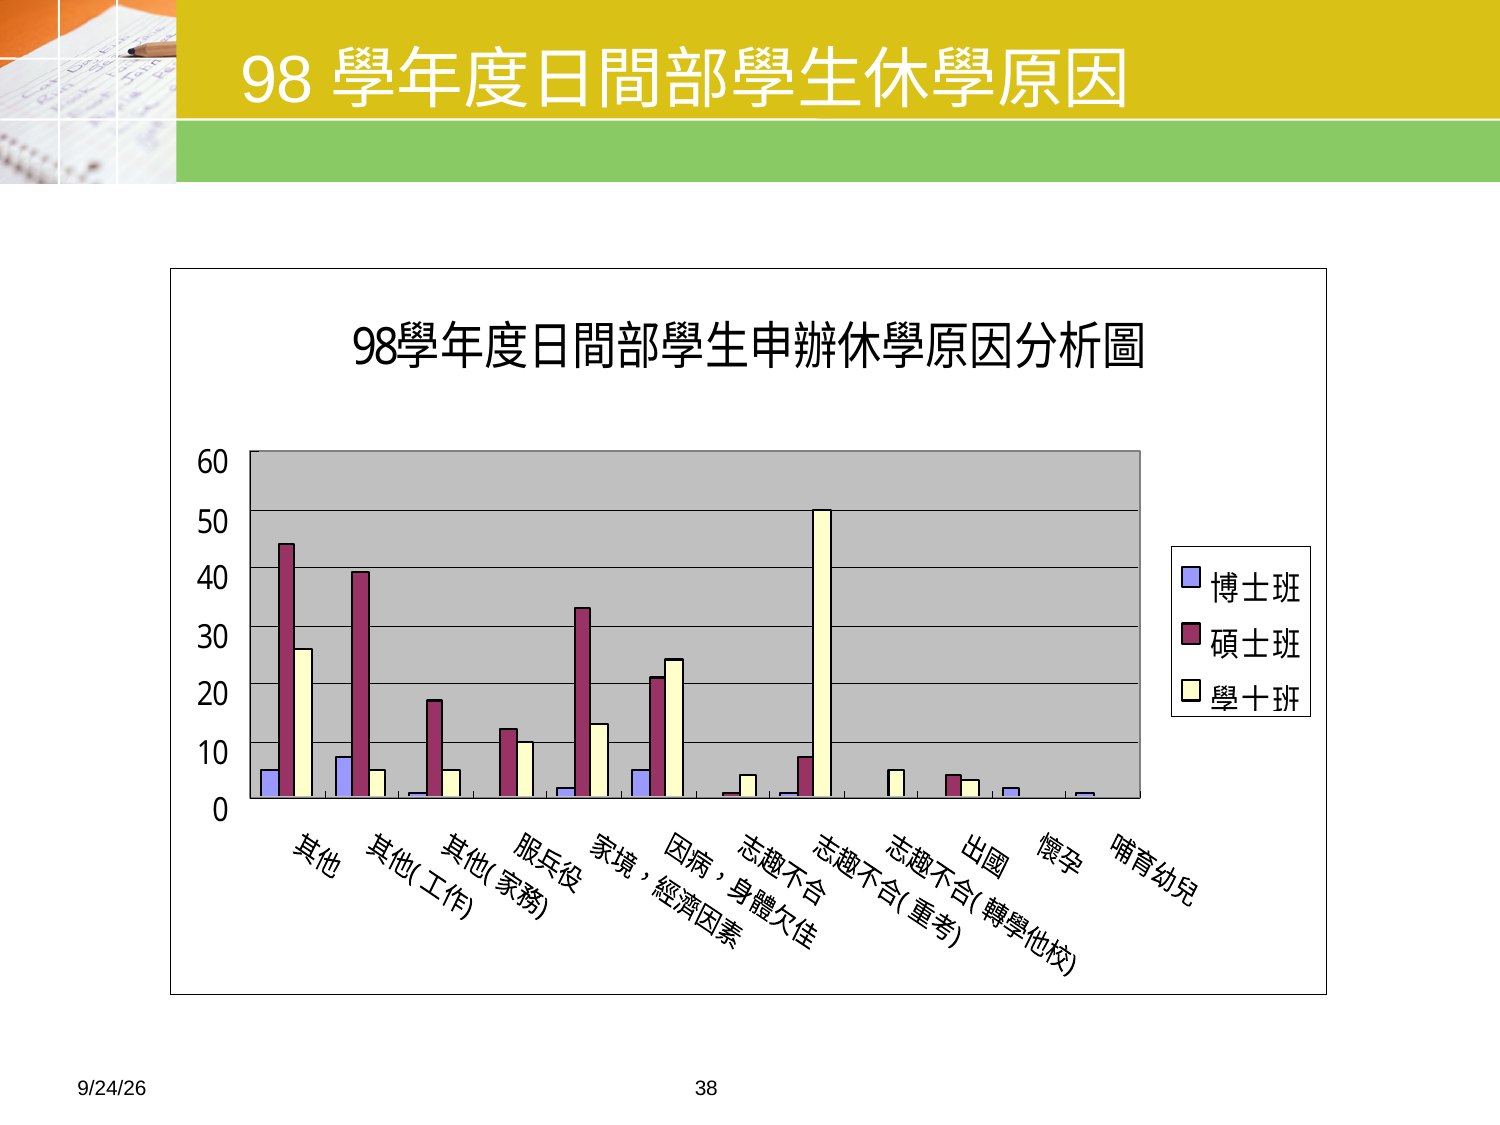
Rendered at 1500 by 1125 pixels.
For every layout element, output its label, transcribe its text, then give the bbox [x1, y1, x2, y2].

text_box [637, 1067, 775, 1111]
chart [159, 255, 1340, 1007]
text_box [62, 1067, 376, 1111]
title 98學年度日間部學生休學原因 [225, 28, 1388, 109]
